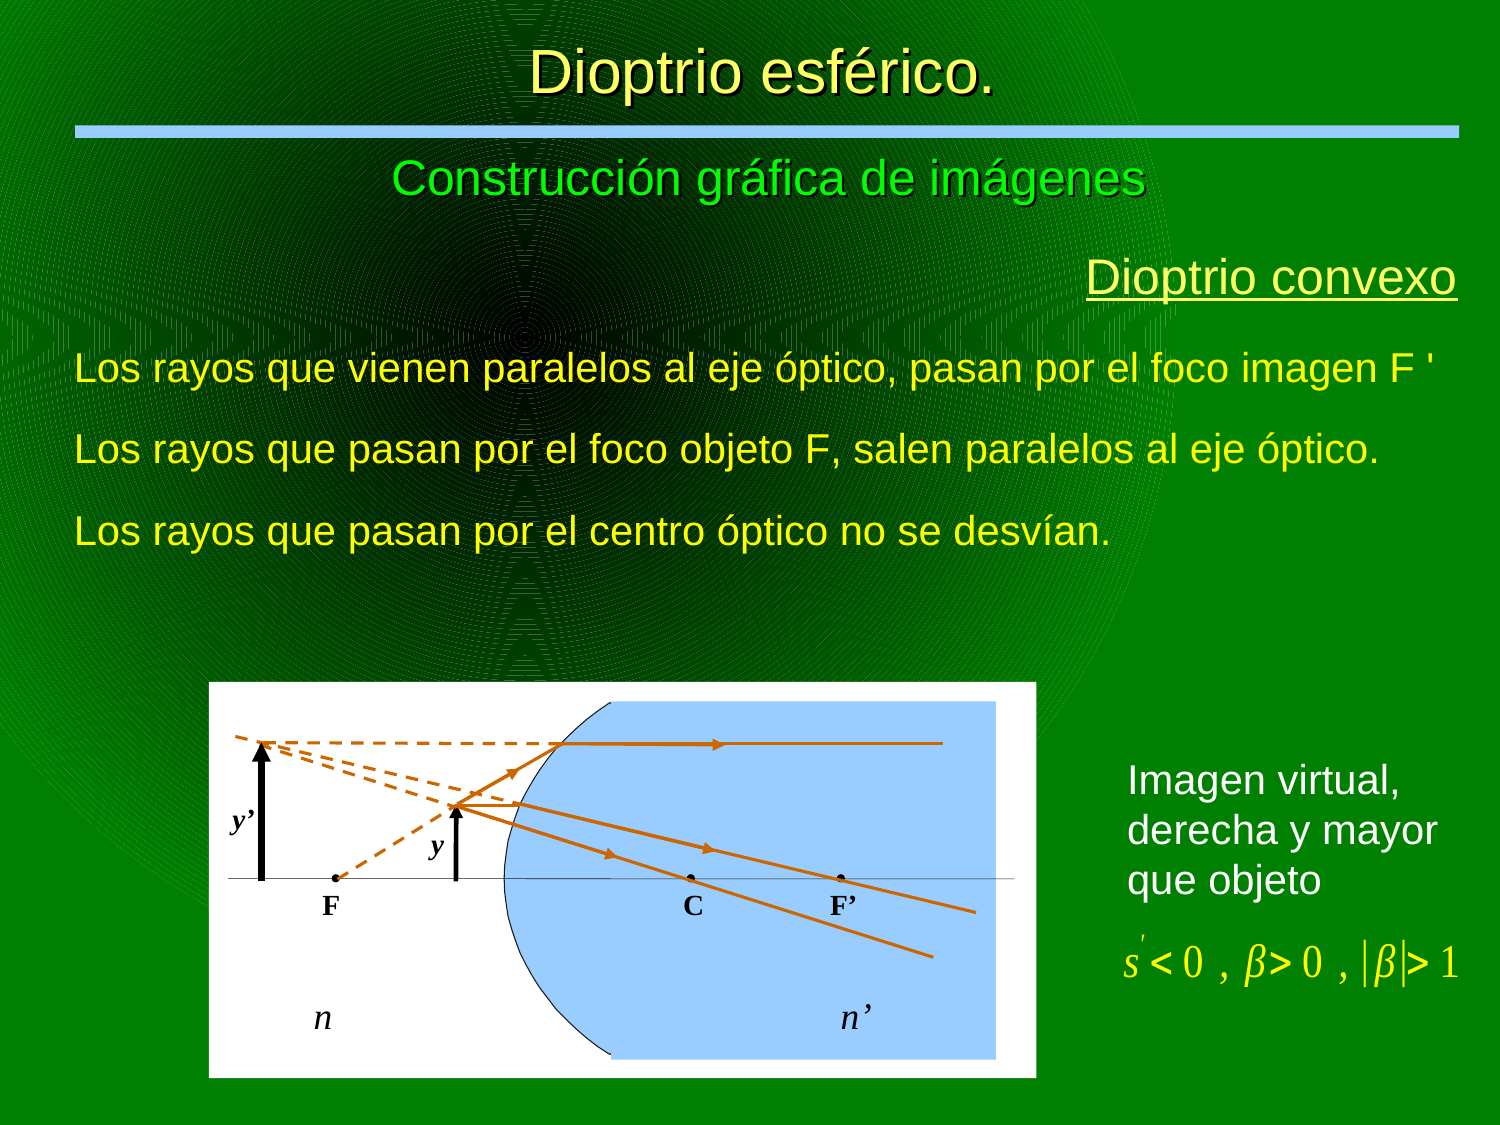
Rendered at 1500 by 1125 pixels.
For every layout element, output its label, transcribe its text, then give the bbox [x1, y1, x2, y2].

text_box Dioptrio esférico. [50, 24, 1476, 113]
text_box Imagen virtual, derecha y mayor que objeto [1112, 744, 1464, 911]
text_box n’ [825, 992, 888, 1038]
text_box n [300, 992, 346, 1038]
text_box Los rayos que vienen paralelos al eje óptico, pasan por el foco imagen F ' Los rayos que pasan por el foco objeto F, salen paralelos al eje óptico. Los rayos que pasan por el centro óptico no se desvían. [59, 333, 1477, 562]
chart [1110, 927, 1476, 988]
text_box F [300, 885, 363, 921]
text_box Construcción gráfica de imágenes [74, 137, 1463, 225]
text_box F’ [812, 885, 876, 921]
text_box C [714, 885, 726, 889]
text_box Dioptrio convexo [1064, 237, 1480, 313]
text_box C [662, 885, 726, 921]
text_box [75, 125, 1460, 137]
text_box y’ [224, 799, 263, 835]
text_box [208, 681, 1037, 1079]
text_box y [418, 824, 457, 860]
